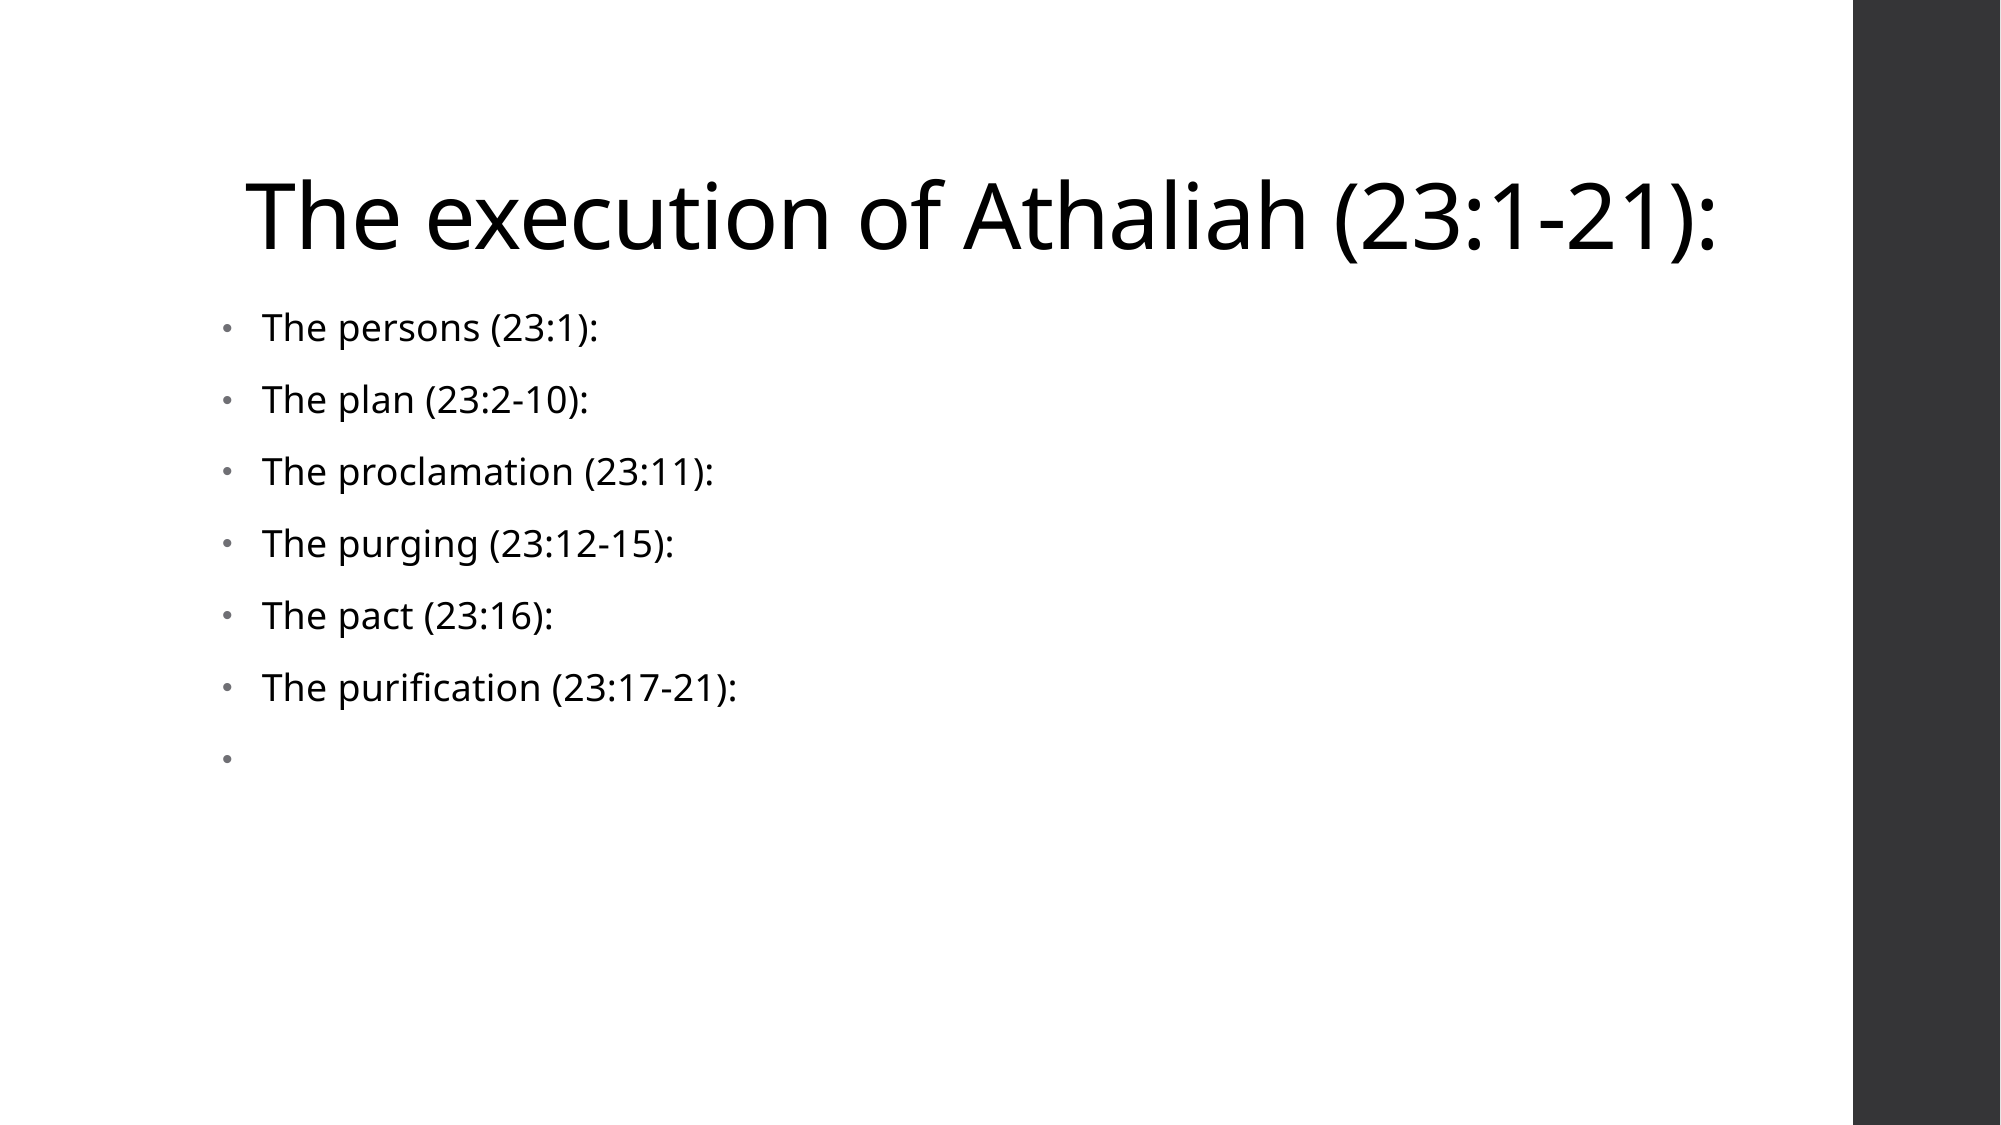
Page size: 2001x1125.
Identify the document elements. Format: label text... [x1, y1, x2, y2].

title The execution of Athaliah (23:1-21): [206, 60, 1797, 278]
list The persons (23:1): The plan (23:2-10): The proclamation (23:11): The purging (23:12-15): The pact (23:16): The purification (23:17-21): [206, 299, 1617, 1014]
